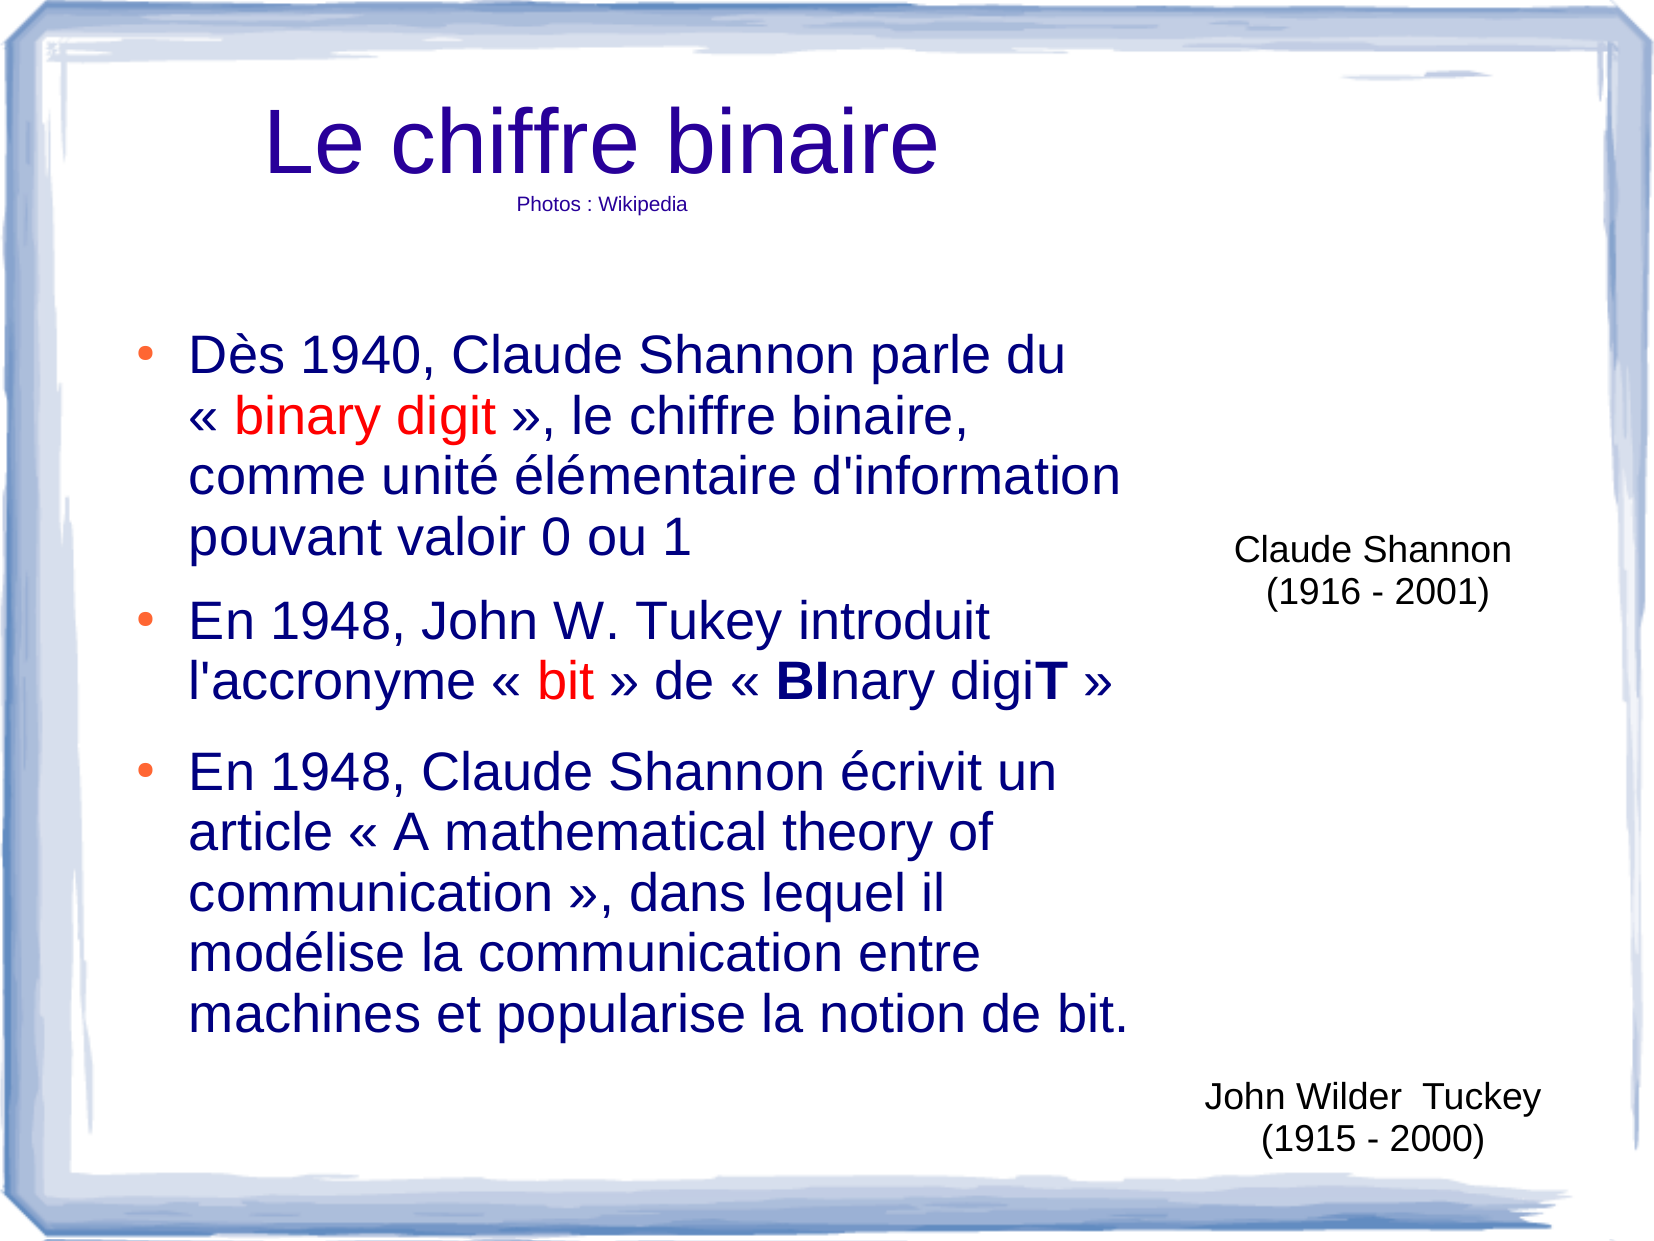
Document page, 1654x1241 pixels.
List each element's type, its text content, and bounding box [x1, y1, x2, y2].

title Le chiffre binaire Photos : Wikipedia [82, 49, 1123, 257]
picture [0, 0, 1654, 1241]
list Dès 1940, Claude Shannon parle du « binary digit », le chiffre binaire, comme unité élémentaire d'information pouvant valoir 0 ou 1 [118, 324, 1152, 590]
text_box Claude Shannon (1916 - 2001) [1219, 521, 1538, 620]
list En 1948, John W. Tukey introduit l'accronyme « bit » de « BInary digiT » En 1948, Claude Shannon écrivit un article « A mathematical theory of communication », dans lequel il modélise la communication entre machines et popularise la notion de bit. [118, 590, 1152, 1044]
text_box John Wilder Tuckey (1915 - 2000) [1181, 1068, 1565, 1168]
